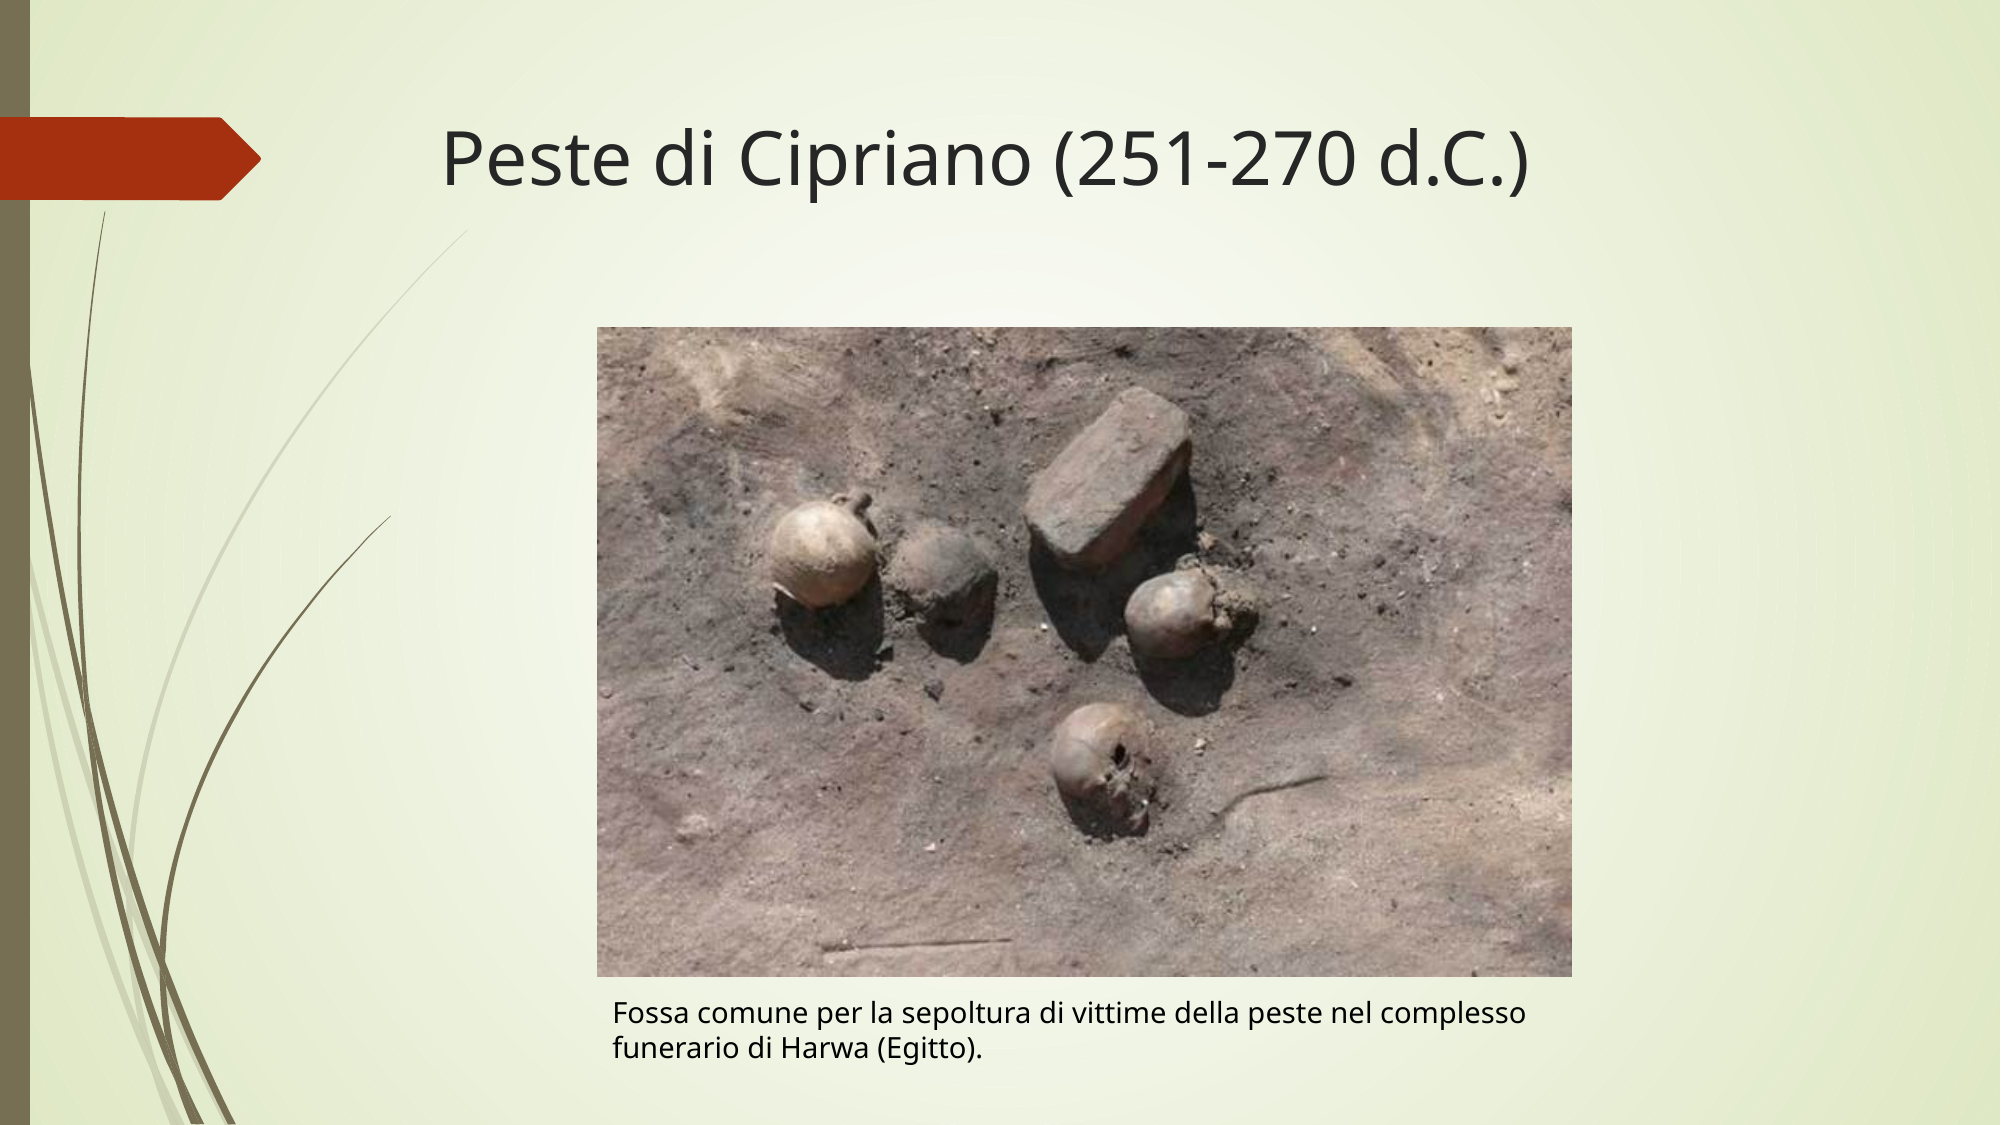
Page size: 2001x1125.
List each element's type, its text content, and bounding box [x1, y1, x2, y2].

text_box Fossa comune per la sepoltura di vittime della peste nel complesso funerario di Harwa (Egitto). [597, 987, 1572, 1074]
picture [597, 327, 1572, 977]
title Peste di Cipriano (251-270 d.C.) [425, 102, 1888, 313]
